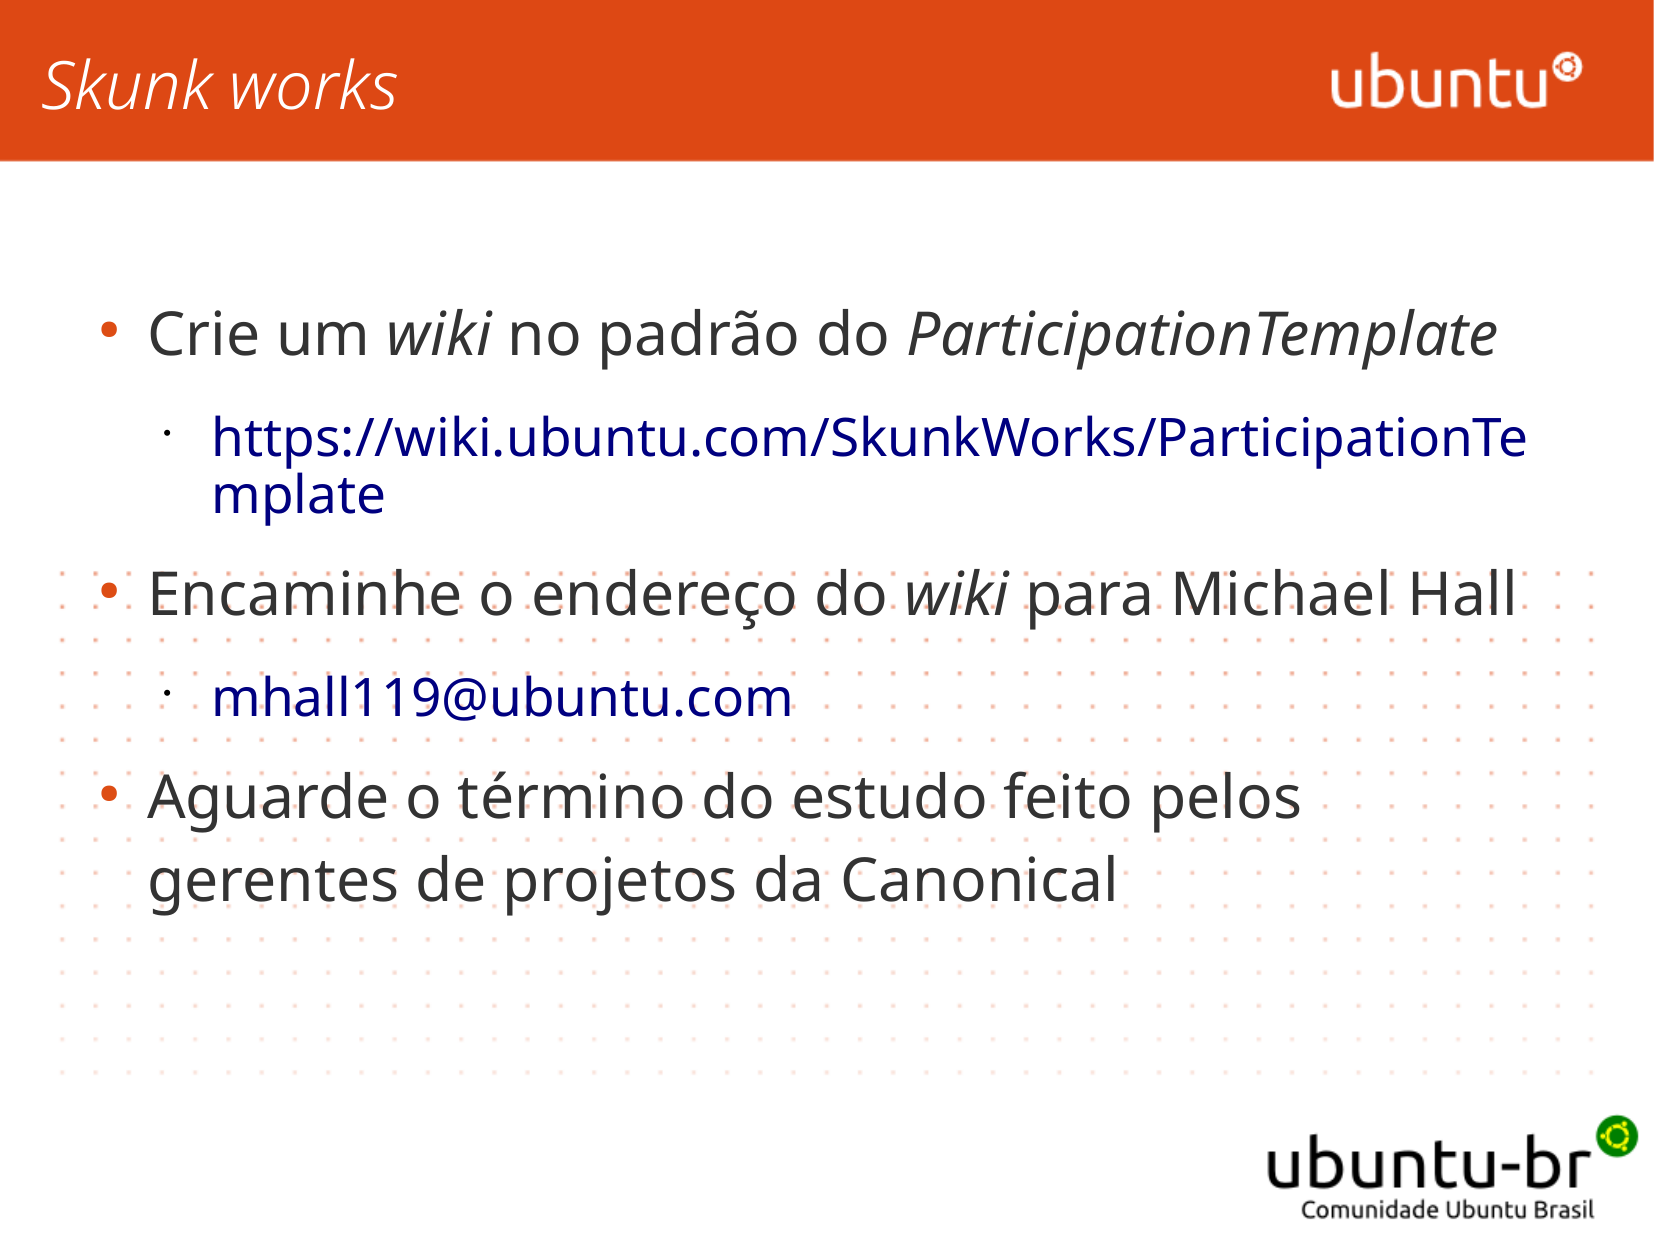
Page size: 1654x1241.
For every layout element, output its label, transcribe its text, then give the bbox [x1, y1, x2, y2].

list Crie um wiki no padrão do ParticipationTemplate https://wiki.ubuntu.com/SkunkWorks/ParticipationTemplate Encaminhe o endereço do wiki para Michael Hall mhall119@ubuntu.com Aguarde o término do estudo feito pelos gerentes de projetos da Canonical [82, 290, 1538, 1010]
picture [0, 0, 1654, 1241]
title Skunk works [41, 31, 1335, 136]
